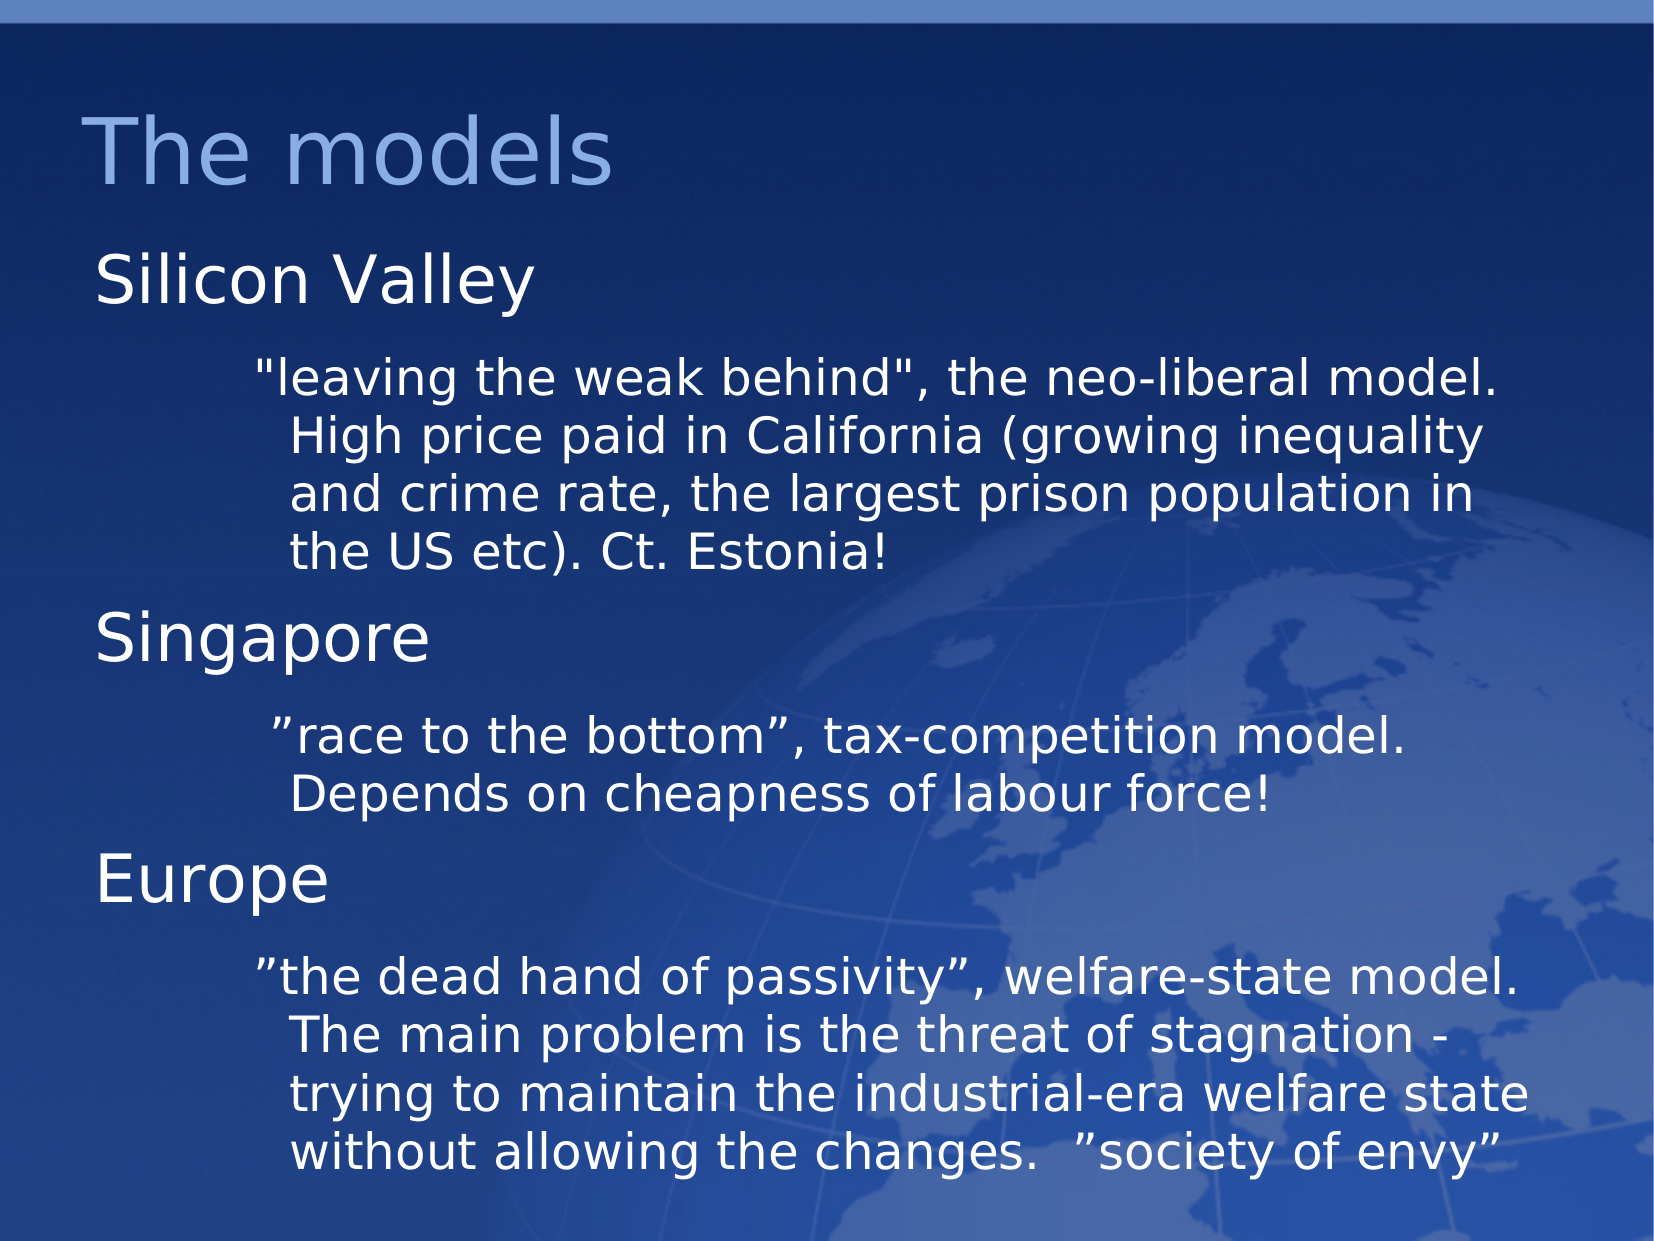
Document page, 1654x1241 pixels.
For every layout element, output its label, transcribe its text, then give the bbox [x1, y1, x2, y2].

picture [0, 0, 1654, 1241]
title The models [82, 56, 1571, 250]
list Silicon Valley "leaving the weak behind", the neo-liberal model. High price paid in California (growing inequality and crime rate, the largest prison population in the US etc). Ct. Estonia! Singapore ”race to the bottom”, tax-competition model. Depends on cheapness of labour force! Europe ”the dead hand of passivity”, welfare-state model. The main problem is the threat of stagnation - trying to maintain the industrial-era welfare state without allowing the changes. ”society of envy” [76, 241, 1565, 1182]
